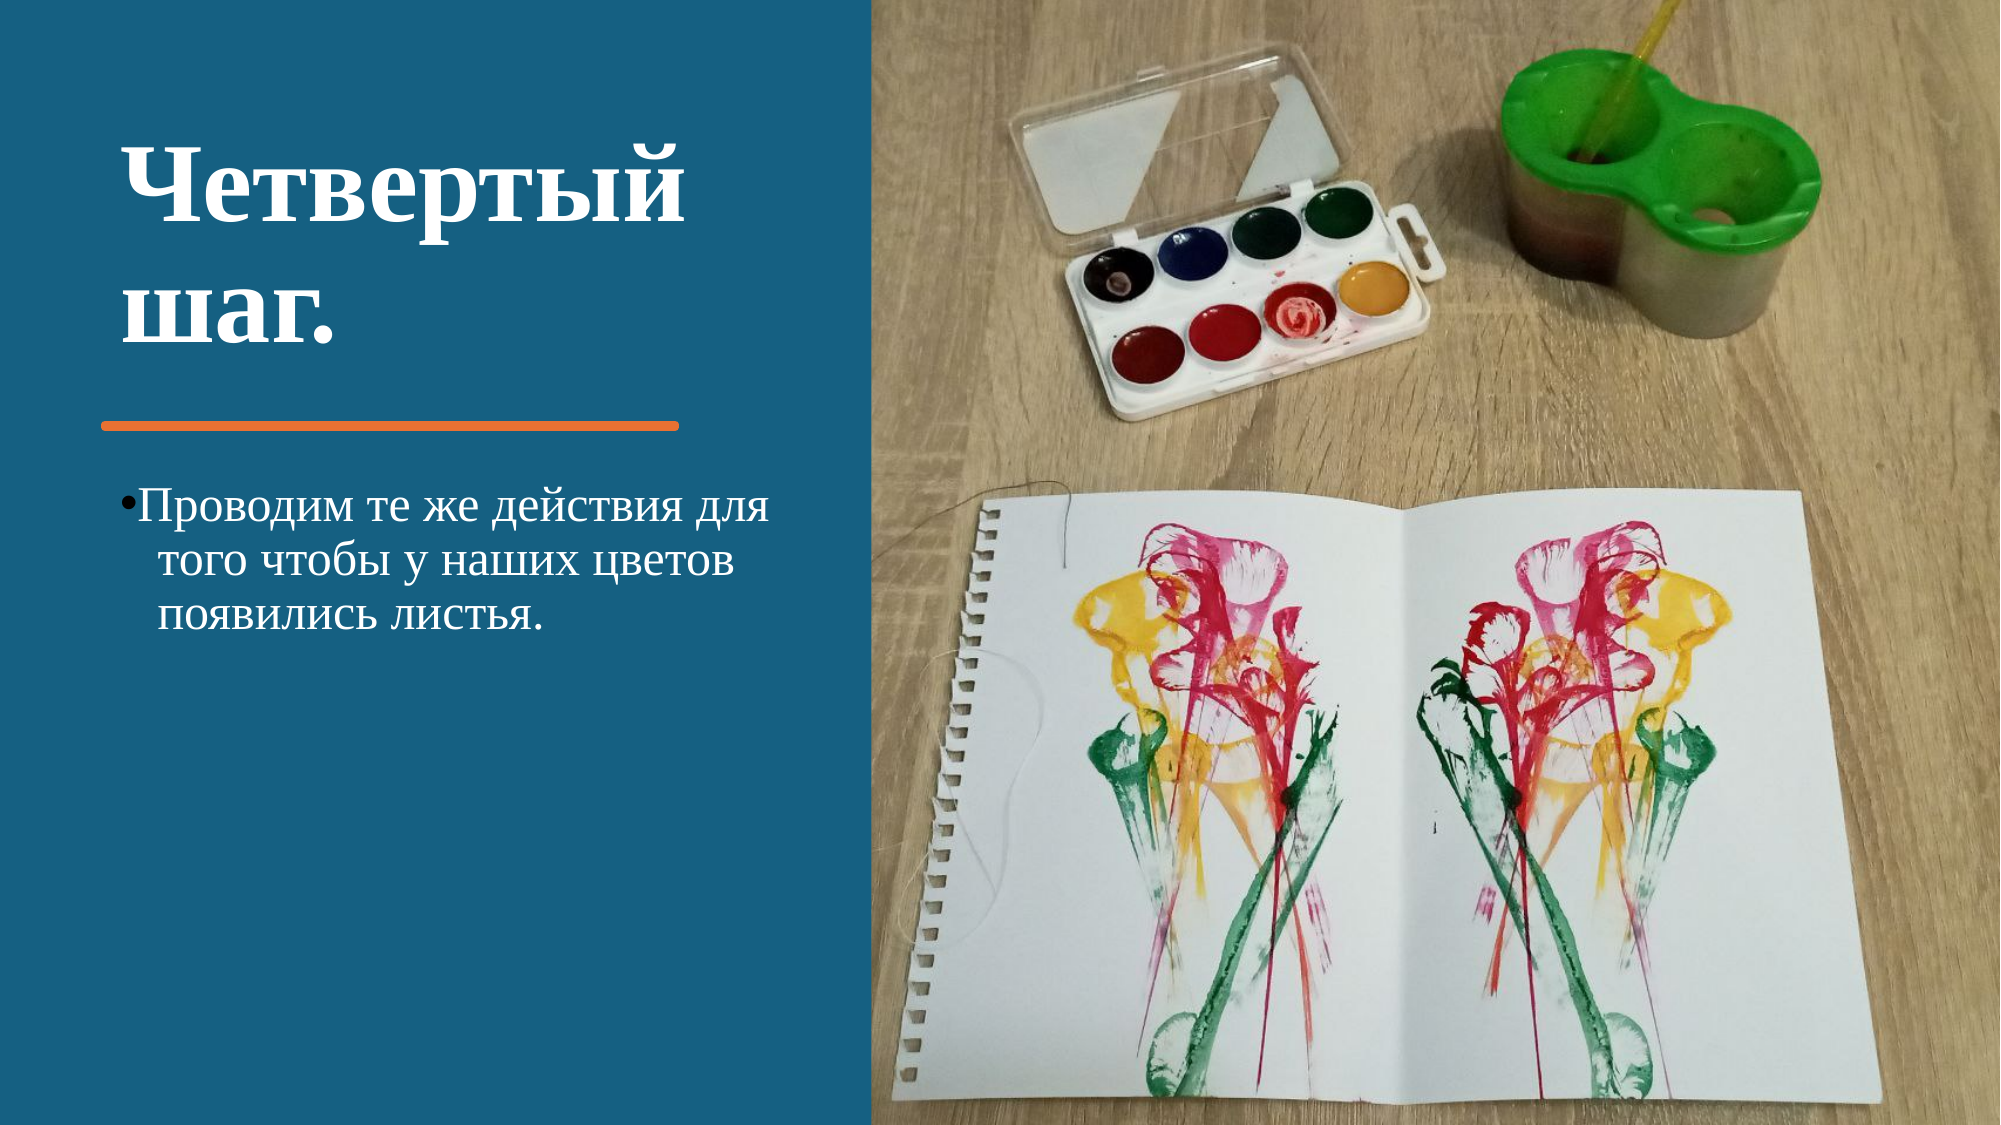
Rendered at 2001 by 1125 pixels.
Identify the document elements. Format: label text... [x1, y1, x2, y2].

picture [871, 0, 2000, 1125]
list Проводим те же действия для того чтобы у наших цветов появились листья. [105, 471, 802, 1016]
text_box [0, 0, 871, 1125]
title Четвертый шаг. [105, 53, 822, 375]
